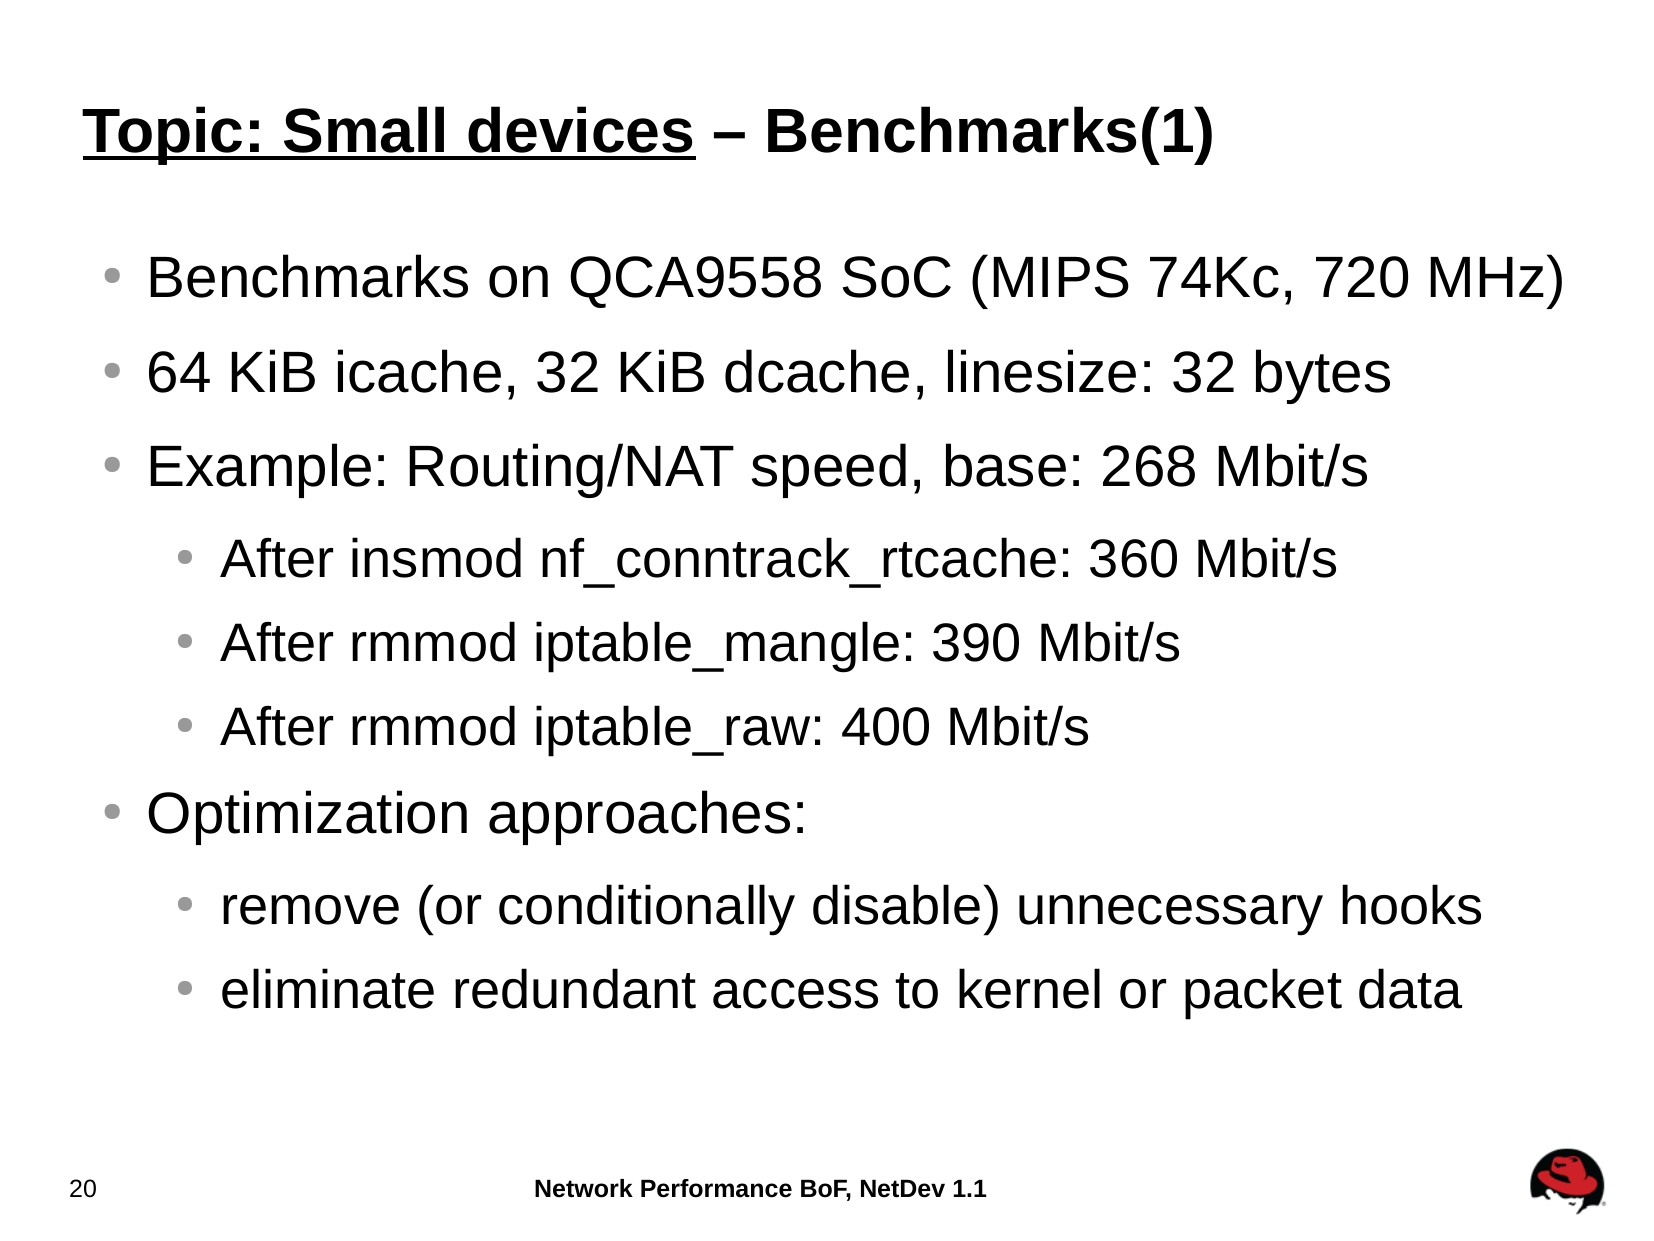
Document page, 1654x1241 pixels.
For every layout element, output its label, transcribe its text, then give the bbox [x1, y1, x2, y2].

picture [1529, 1146, 1612, 1224]
list Benchmarks on QCA9558 SoC (MIPS 74Kc, 720 MHz) 64 KiB icache, 32 KiB dcache, linesize: 32 bytes Example: Routing/NAT speed, base: 268 Mbit/s After insmod nf_conntrack_rtcache: 360 Mbit/s After rmmod iptable_mangle: 390 Mbit/s After rmmod iptable_raw: 400 Mbit/s Optimization approaches: remove (or conditionally disable) unnecessary hooks eliminate redundant access to kernel or packet data [86, 244, 1575, 1039]
title Topic: Small devices – Benchmarks(1) [82, 37, 1571, 226]
